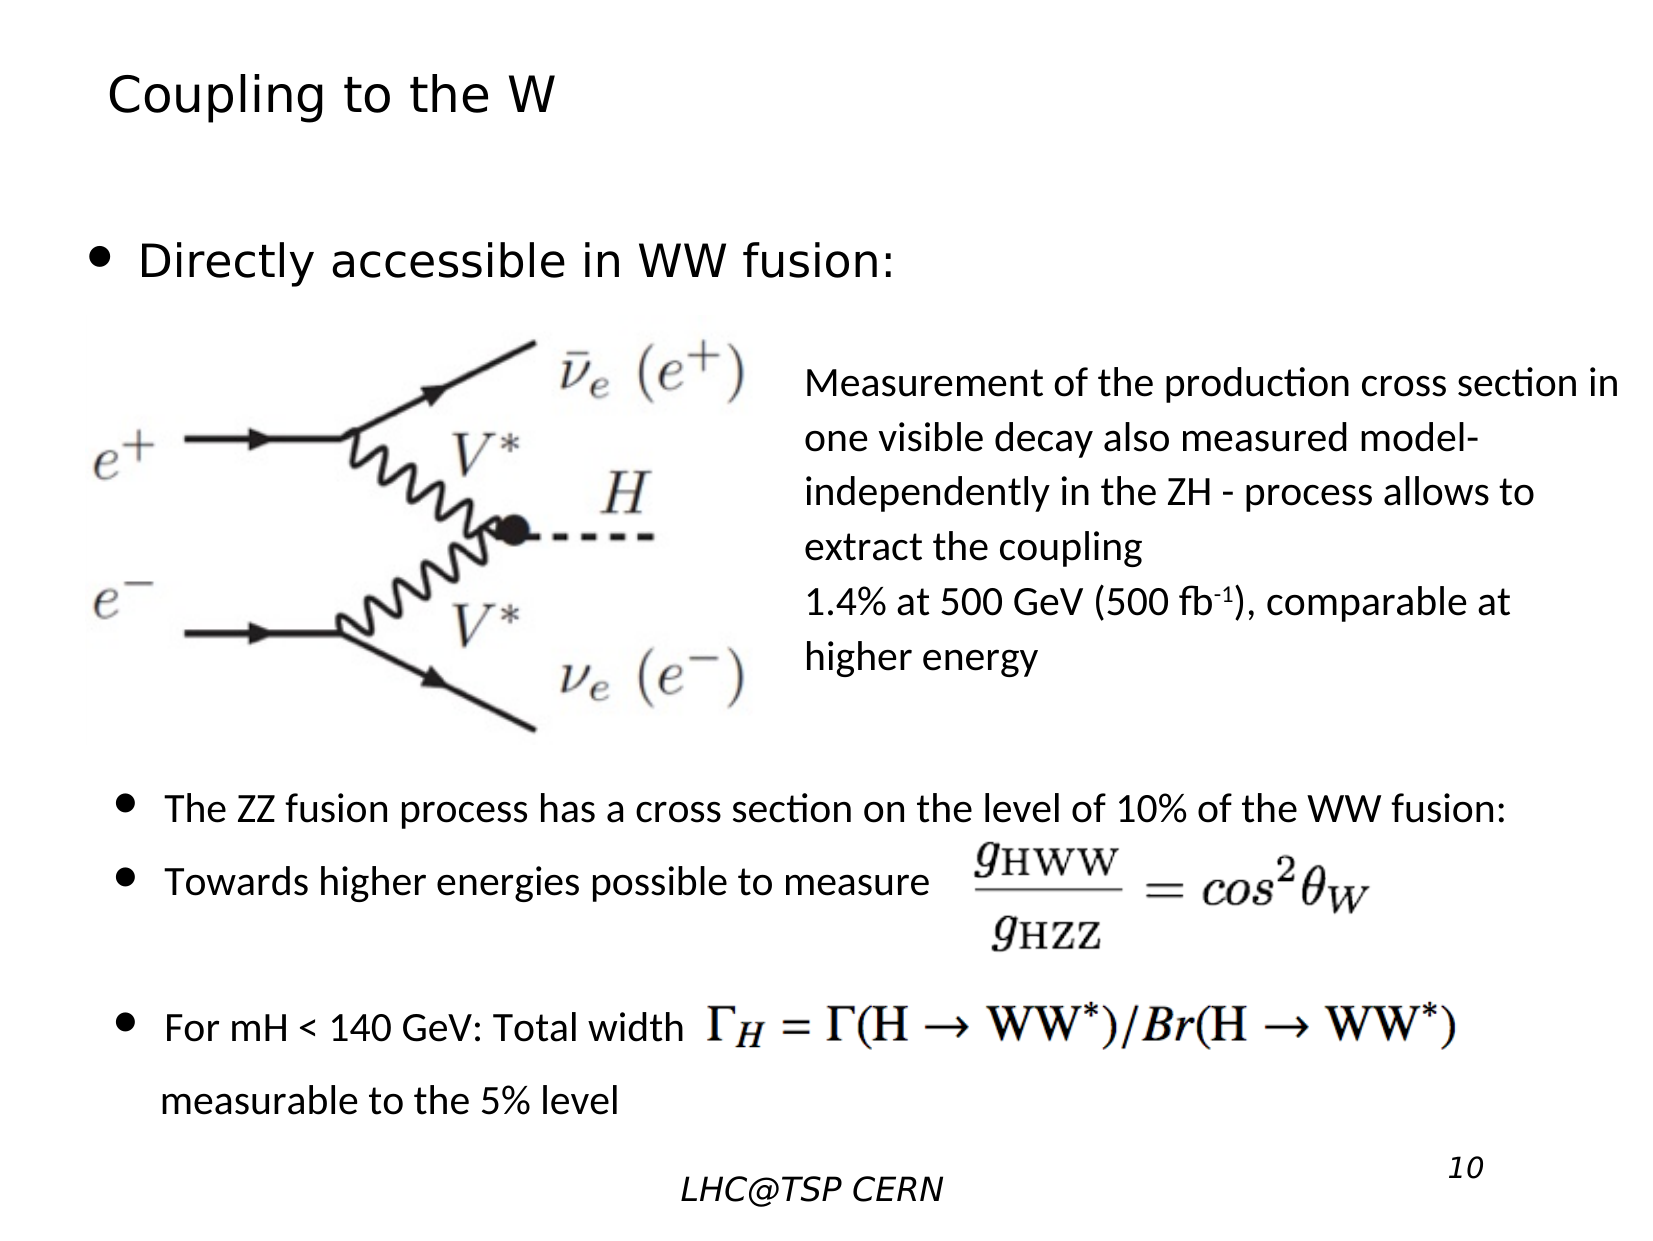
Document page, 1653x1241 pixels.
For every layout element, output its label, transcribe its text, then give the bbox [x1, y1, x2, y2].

picture [694, 994, 1459, 1062]
picture [969, 838, 1376, 958]
list Directly accessible in WW fusion: [70, 212, 1653, 317]
text_box The ZZ fusion process has a cross section on the level of 10% of the WW fusion: Towards higher energies possible to measure For mH < 140 GeV: Total width measurable to the 5% level [112, 770, 1653, 938]
text_box Measurement of the production cross section in one visible decay also measured model-independently in the ZH - process allows to extract the coupling 1.4% at 500 GeV (500 fb-1), comparable at higher energy [794, 349, 1638, 770]
picture [85, 315, 757, 745]
title Coupling to the W [89, 29, 1313, 157]
